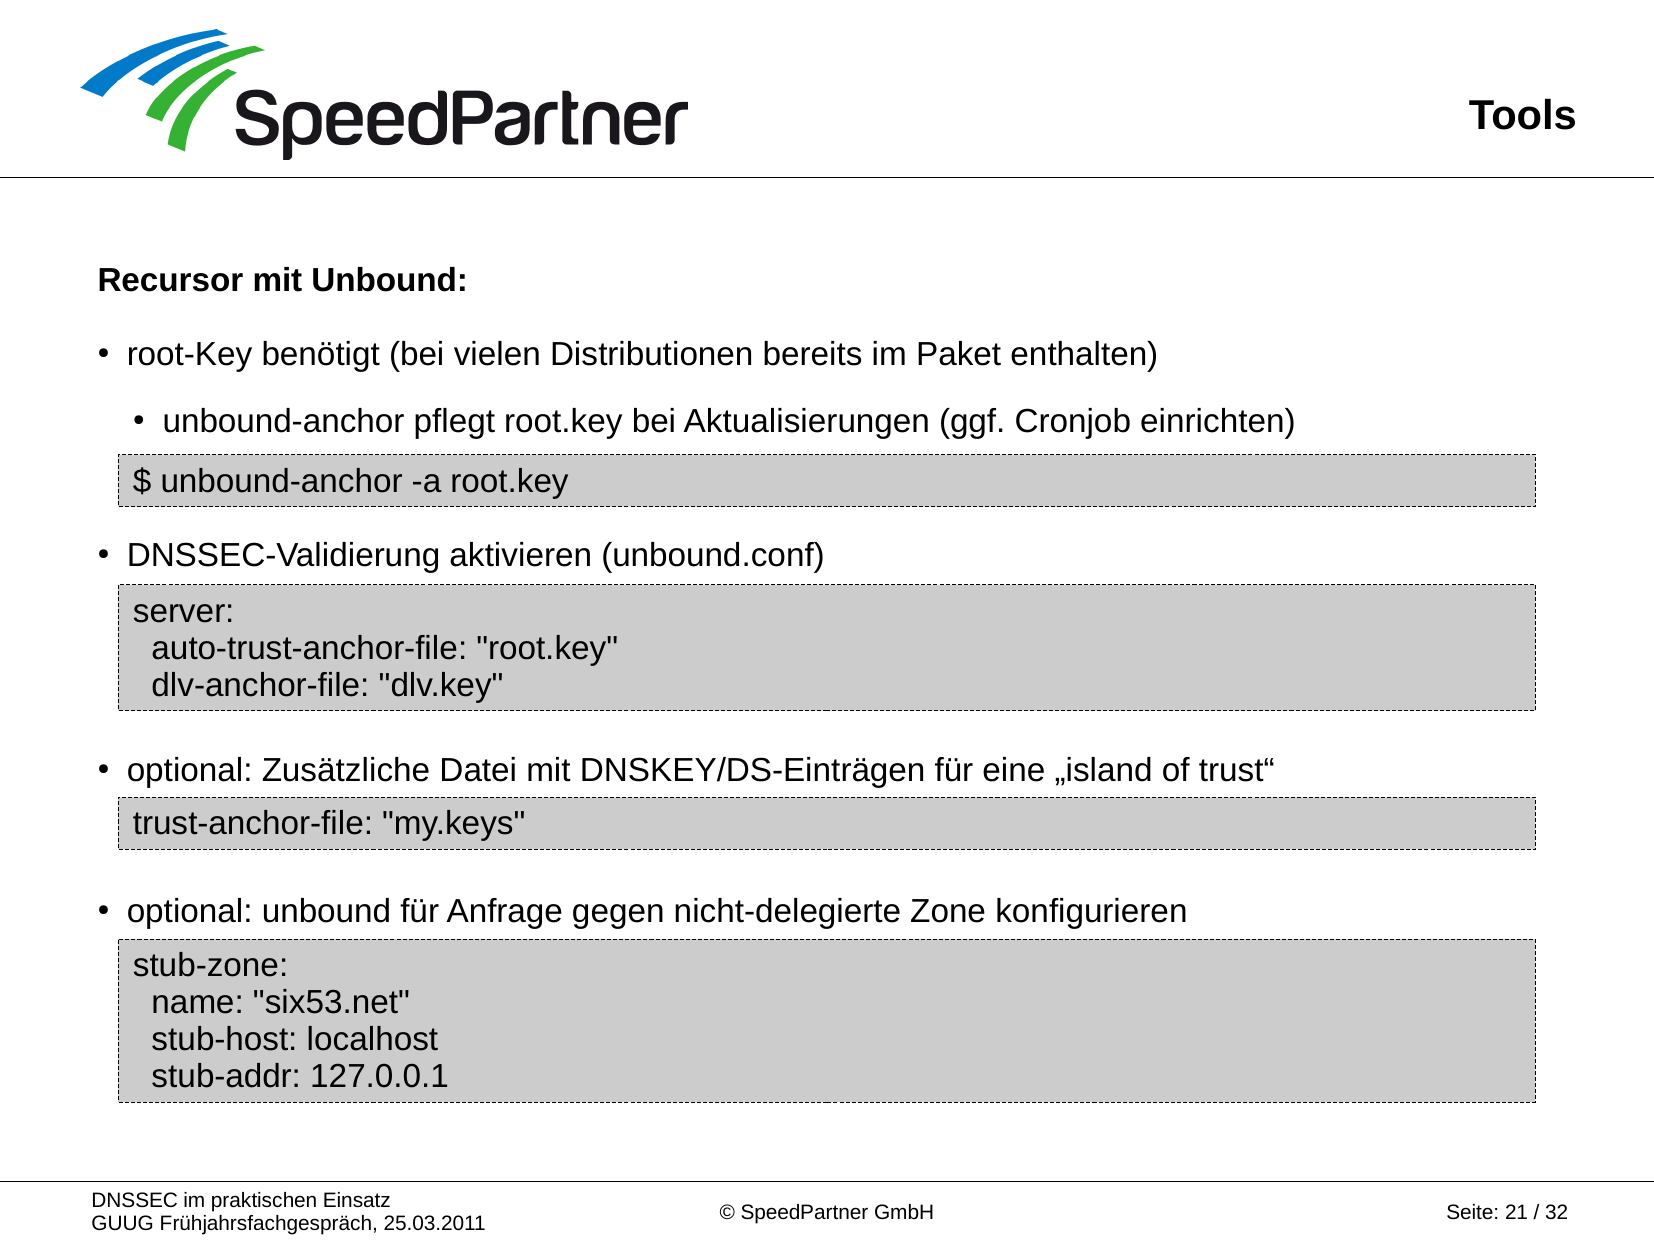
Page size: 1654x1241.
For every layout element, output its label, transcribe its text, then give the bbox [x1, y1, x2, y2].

title Tools [590, 70, 1577, 160]
text_box $ unbound-anchor -a root.key [118, 454, 1536, 507]
picture [80, 29, 688, 160]
text_box server: auto-trust-anchor-file: "root.key" dlv-anchor-file: "dlv.key" [118, 584, 1536, 711]
text_box Recursor mit Unbound: root-Key benötigt (bei vielen Distributionen bereits im Paket enthalten) unbound-anchor pflegt root.key bei Aktualisierungen (ggf. Cronjob einrichten) DNSSEC-Validierung aktivieren (unbound.conf) optional: Zusätzliche Datei mit DNSKEY/DS-Einträgen für eine „island of trust“ optional: unbound für Anfrage gegen nicht-delegierte Zone konfigurieren [82, 253, 1565, 1151]
text_box stub-zone: name: "six53.net" stub-host: localhost stub-addr: 127.0.0.1 [118, 939, 1536, 1103]
text_box trust-anchor-file: "my.keys" [118, 797, 1536, 850]
